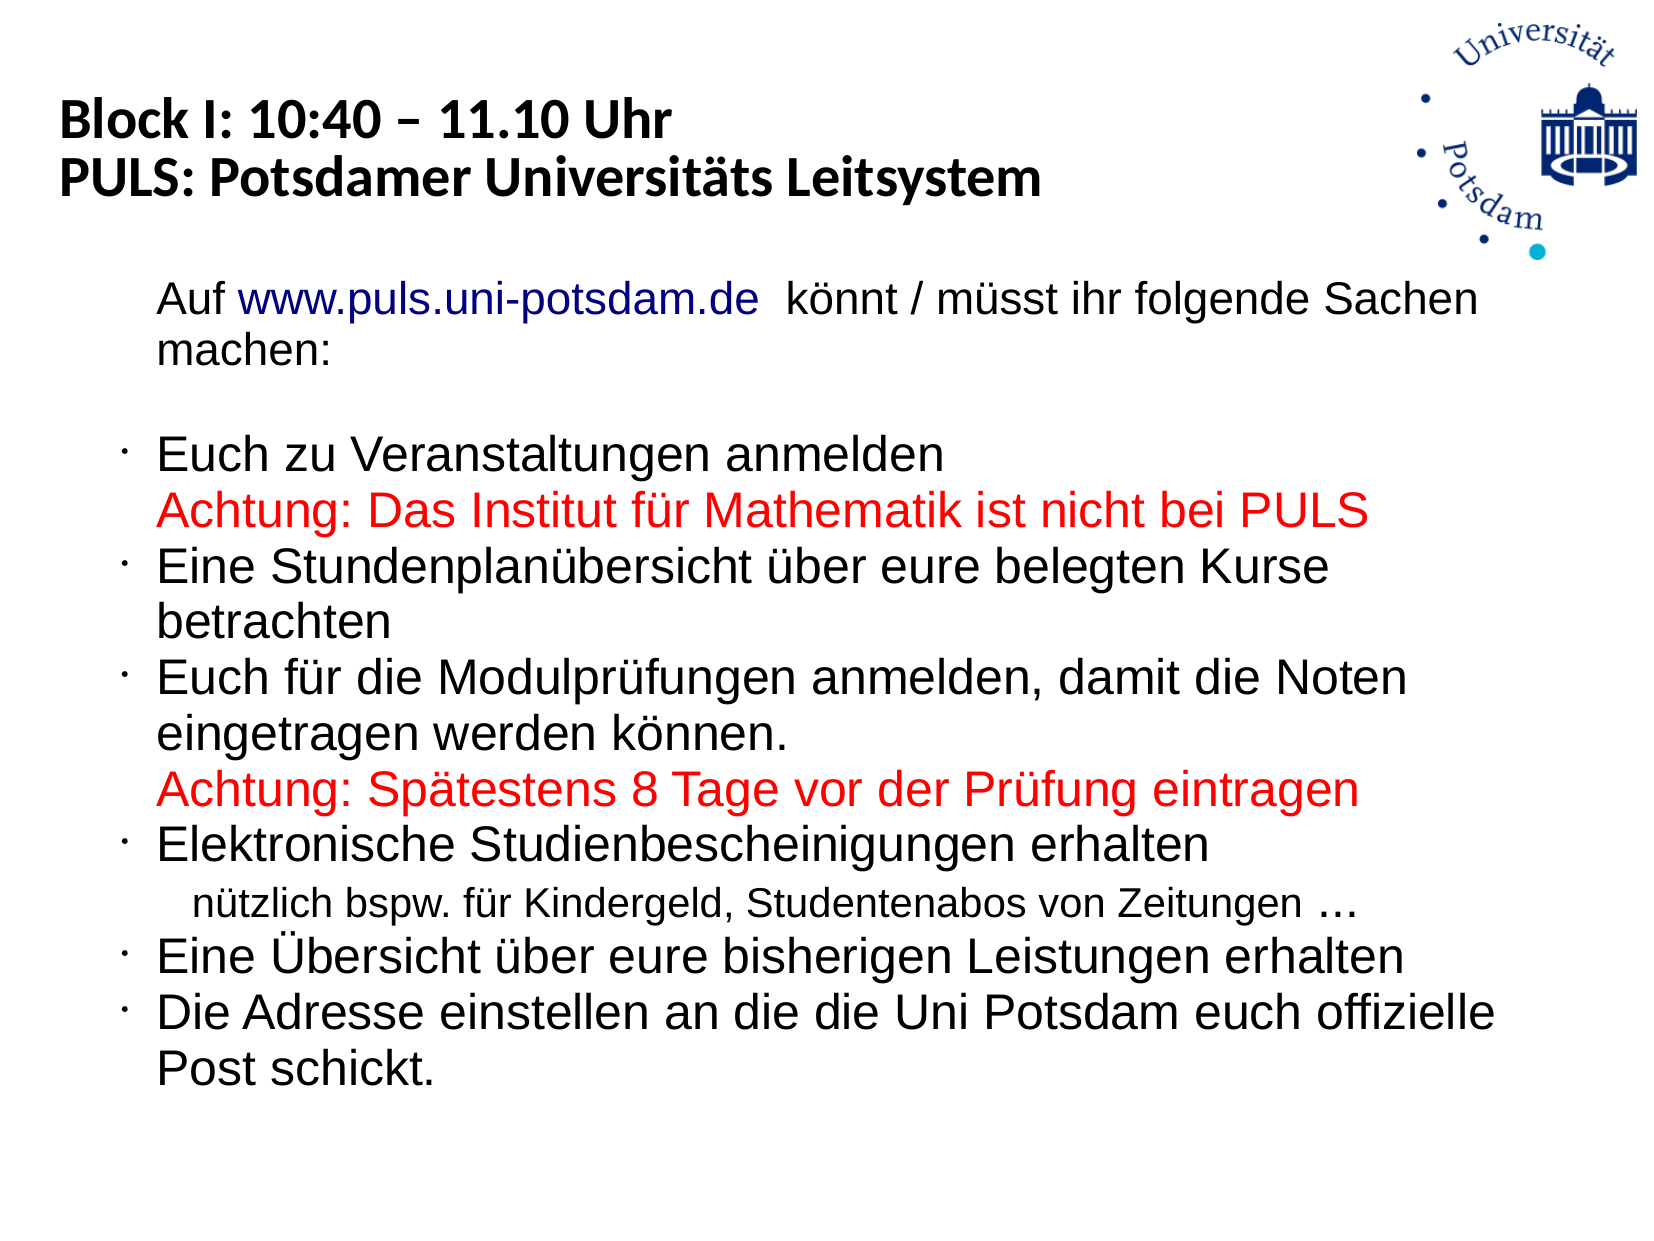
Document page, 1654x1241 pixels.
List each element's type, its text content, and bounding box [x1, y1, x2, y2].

picture [1417, 23, 1637, 260]
title Block I: 10:40 – 11.10 Uhr PULS: Potsdamer Universitäts Leitsystem [59, 49, 1548, 257]
text_box Auf www.puls.uni-potsdam.de könnt / müsst ihr folgende Sachen machen: Euch zu Veranstaltungen anmelden Achtung: Das Institut für Mathematik ist nicht bei PULS Eine Stundenplanübersicht über eure belegten Kurse betrachten Euch für die Modulprüfungen anmelden, damit die Noten eingetragen werden können. Achtung: Spätestens 8 Tage vor der Prüfung eintragen Elektronische Studienbescheinigungen erhalten nützlich bspw. für Kindergeld, Studentenabos von Zeitungen ... Eine Übersicht über eure bisherigen Leistungen erhalten Die Adresse einstellen an die die Uni Potsdam euch offizielle Post schickt. [106, 265, 1571, 1145]
